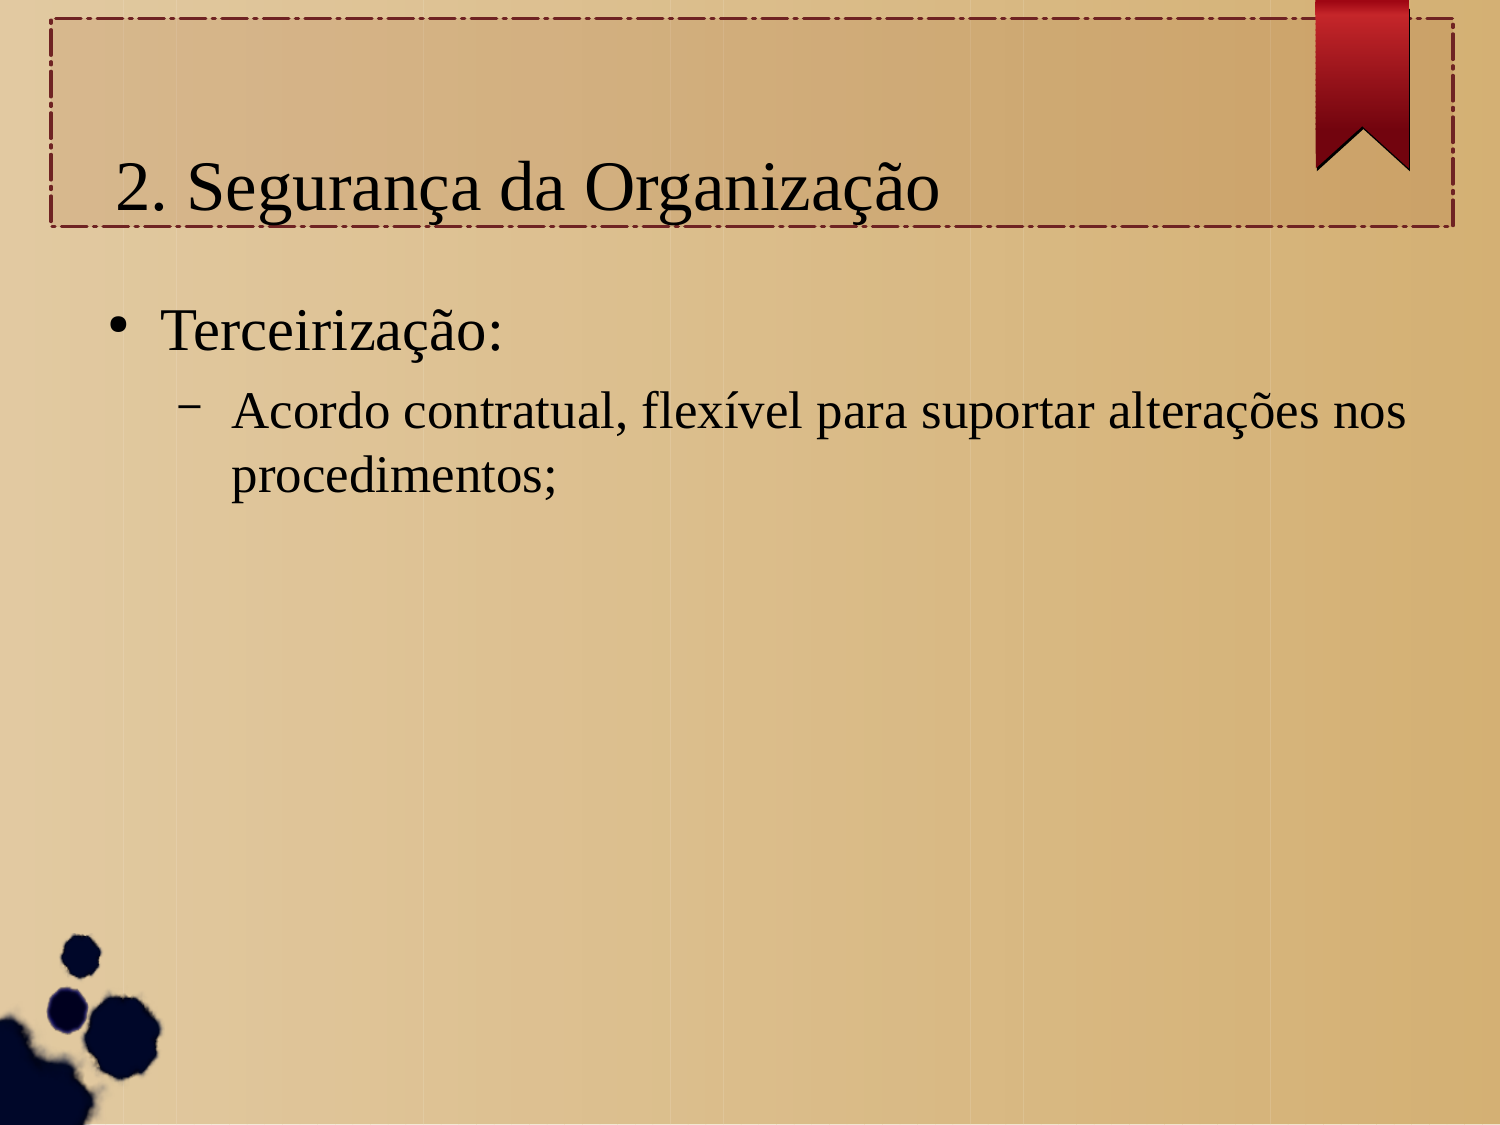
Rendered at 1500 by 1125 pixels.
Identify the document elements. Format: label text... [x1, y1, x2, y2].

title 2. Segurança da Organização [74, 20, 1313, 233]
list Terceirização: Acordo contratual, flexível para suportar alterações nos procedimentos; [75, 282, 1426, 1006]
